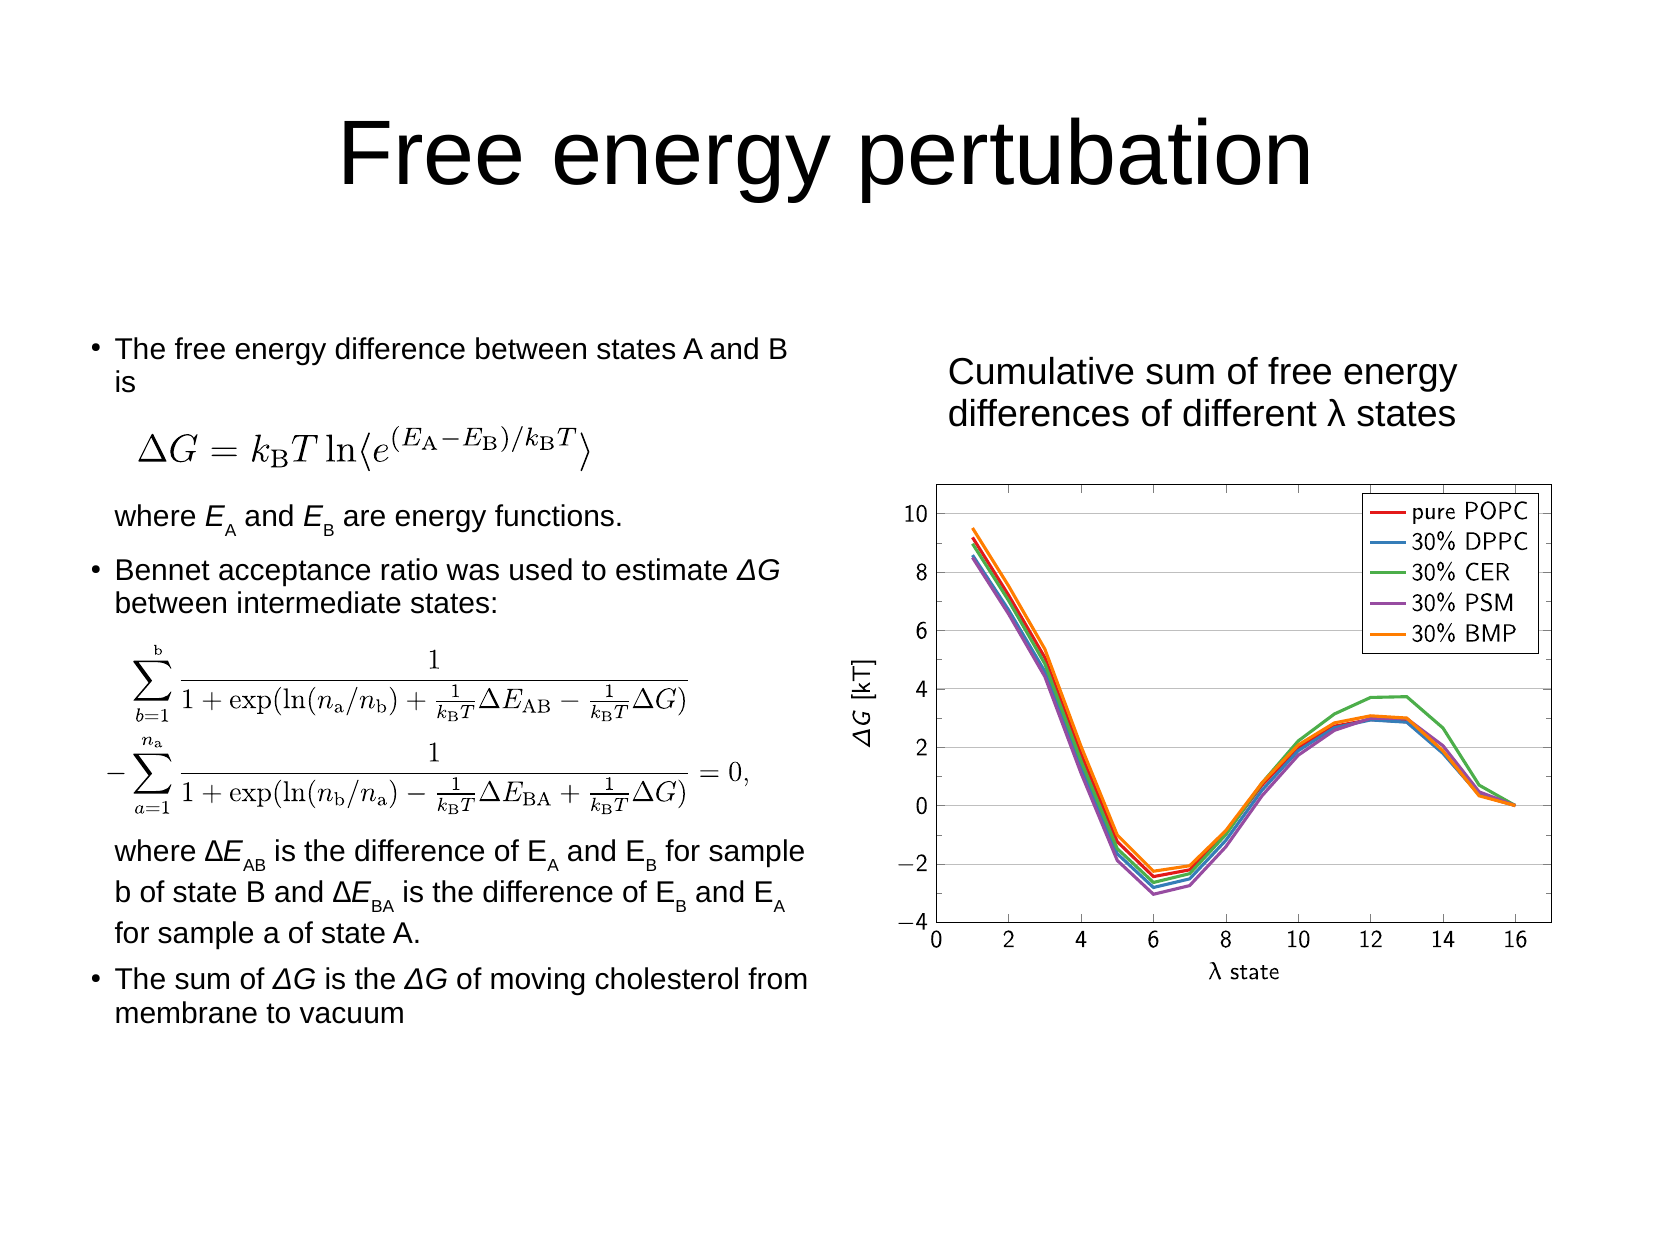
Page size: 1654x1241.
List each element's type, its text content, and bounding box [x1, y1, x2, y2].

title Free energy pertubation [82, 49, 1571, 257]
picture [106, 643, 749, 815]
picture [850, 483, 1553, 981]
picture [137, 424, 591, 473]
list The free energy difference between states A and B is where EA and EB are energy functions. Bennet acceptance ratio was used to estimate ΔG between intermediate states: where ∆EAB is the difference of EA and EB for sample b of state B and ∆EBA is the difference of EB and EA for sample a of state A. The sum of ΔG is the ΔG of moving cholesterol from membrane to vacuum [82, 331, 809, 1052]
text_box Cumulative sum of free energy differences of different λ states [933, 343, 1654, 485]
